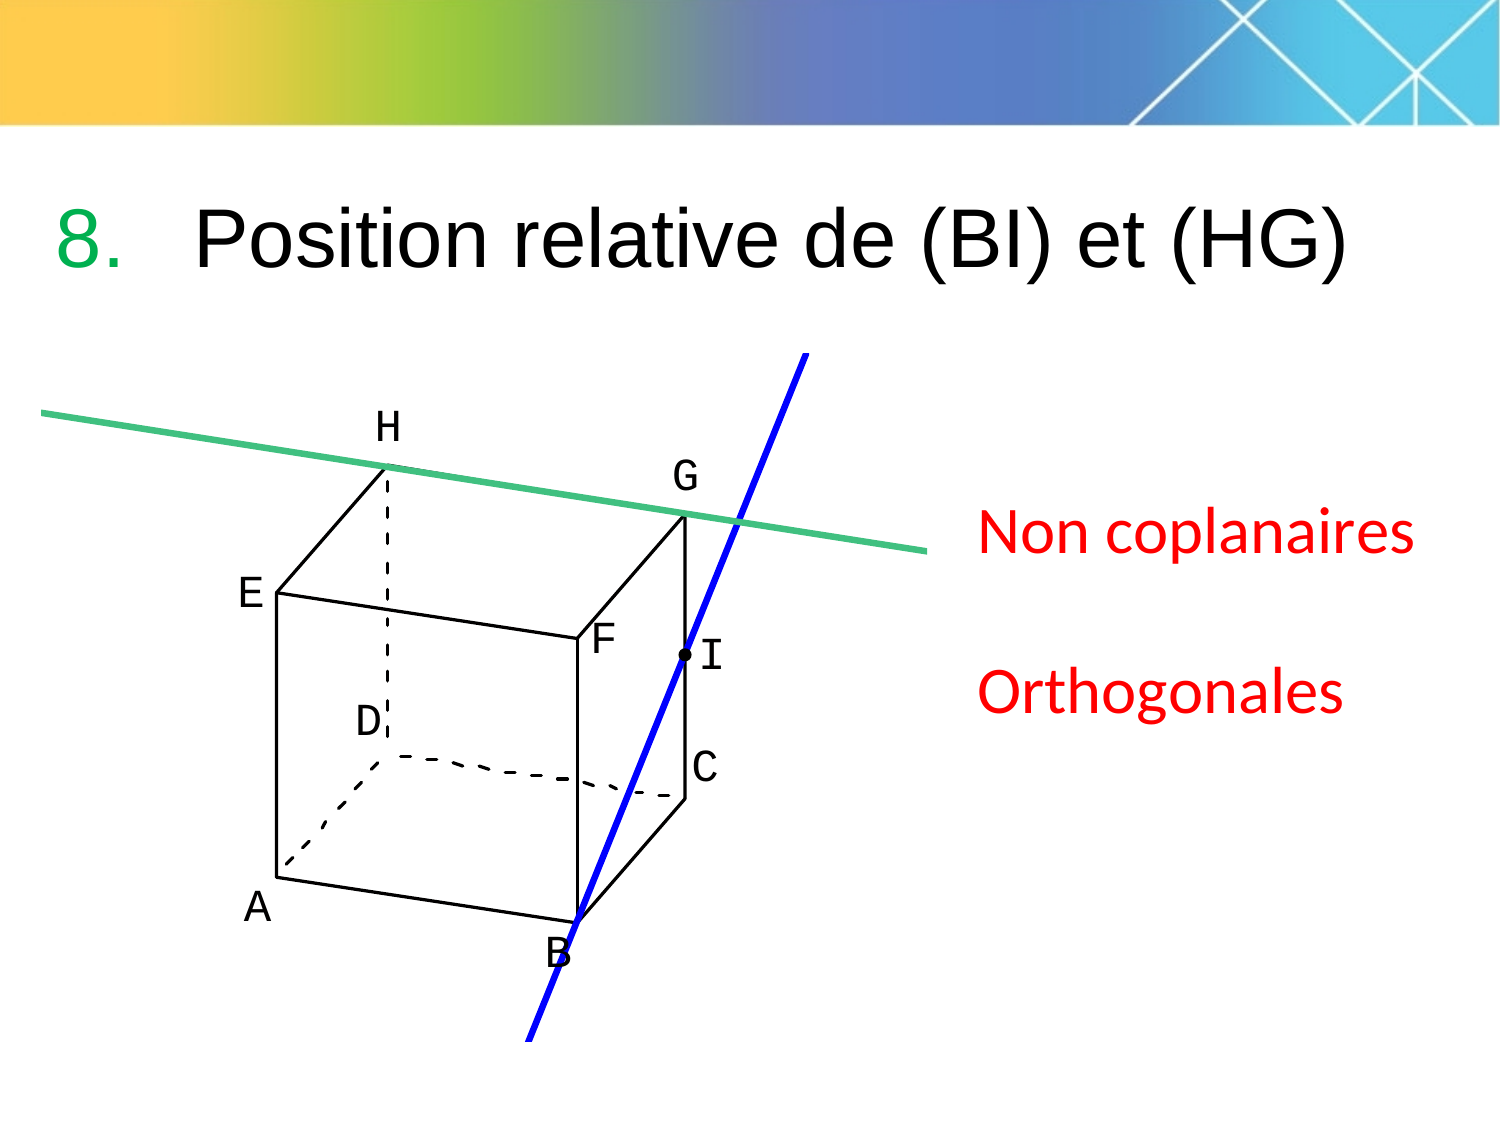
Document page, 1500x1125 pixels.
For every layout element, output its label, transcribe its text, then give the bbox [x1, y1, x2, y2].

picture [41, 353, 928, 1042]
text_box Non coplanaires Orthogonales [962, 479, 1441, 736]
picture [0, 0, 1500, 127]
text_box Position relative de (BI) et (HG) [41, 163, 1500, 305]
